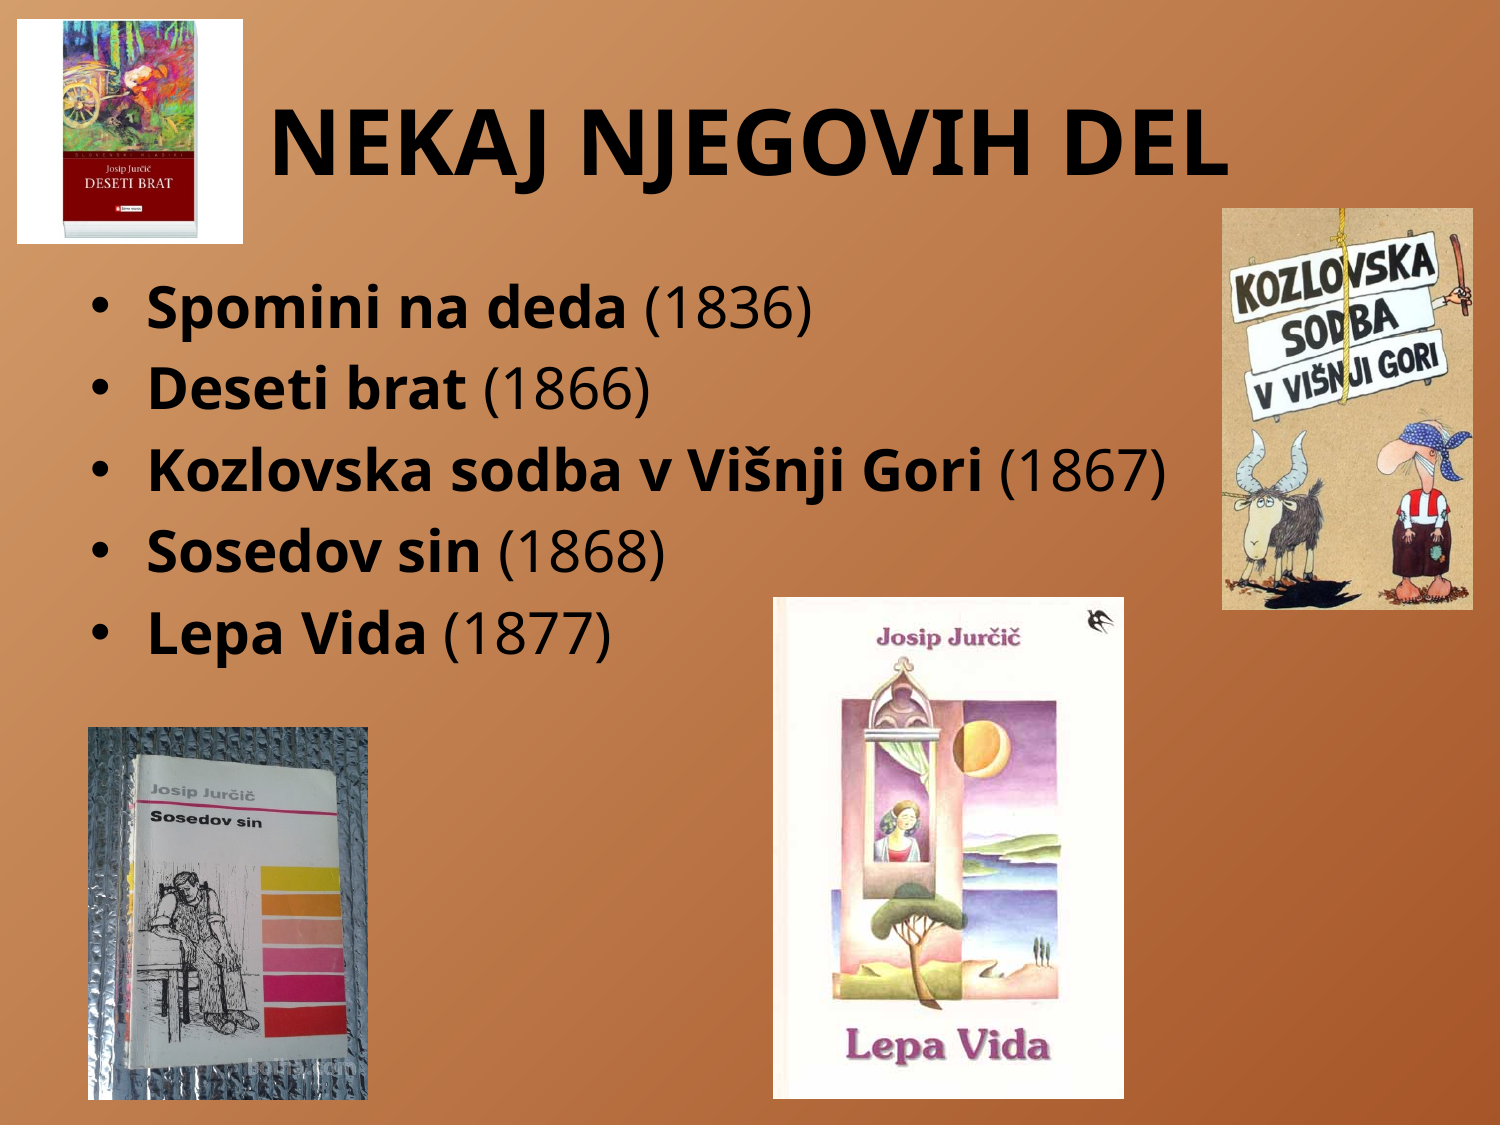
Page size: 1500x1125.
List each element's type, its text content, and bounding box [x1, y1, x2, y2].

title NEKAJ NJEGOVIH DEL [243, 45, 1425, 233]
picture [17, 19, 243, 244]
picture [1222, 208, 1473, 610]
picture [88, 727, 368, 1100]
picture [773, 597, 1124, 1099]
list Spomini na deda (1836) Deseti brat (1866) Kozlovska sodba v Višnji Gori (1867) Sosedov sin (1868) Lepa Vida (1877) [75, 262, 1425, 1005]
